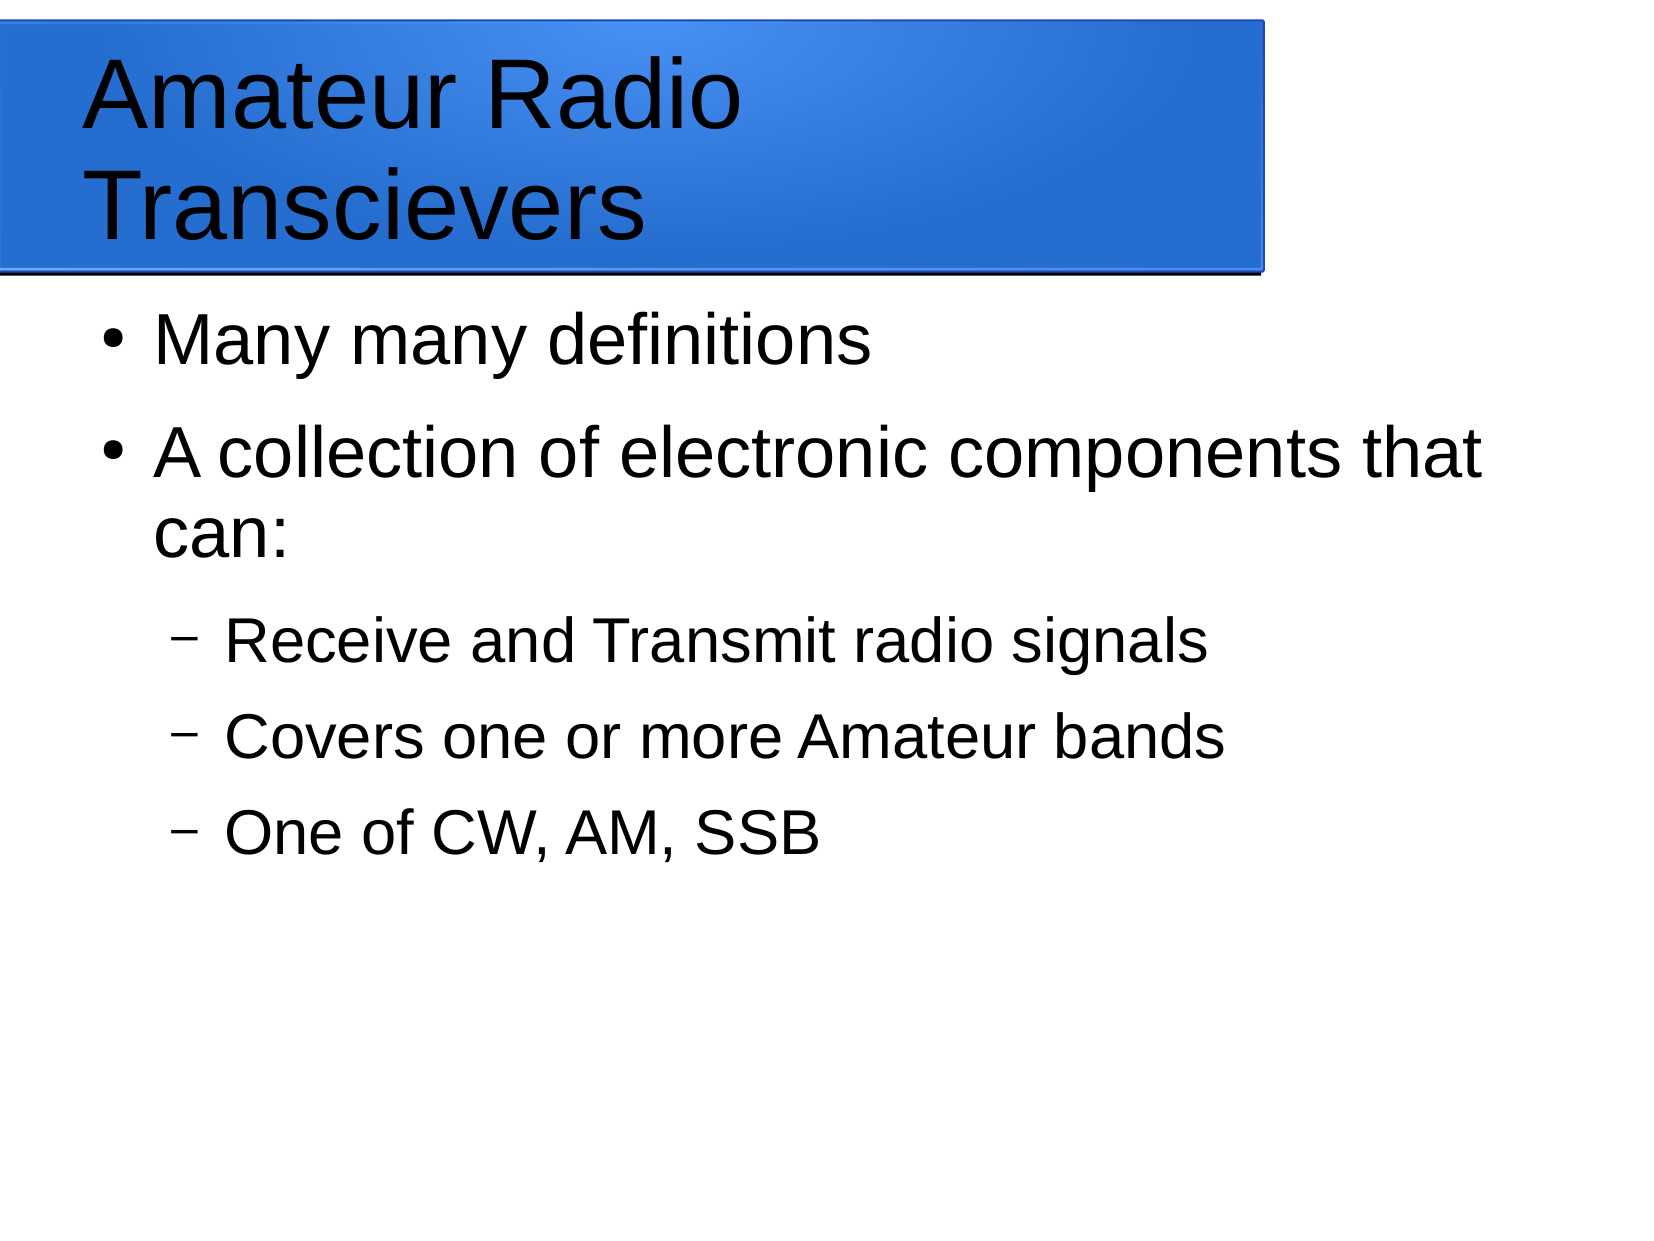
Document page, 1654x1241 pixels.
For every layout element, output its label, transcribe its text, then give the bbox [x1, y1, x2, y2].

list Many many definitions A collection of electronic components that can: Receive and Transmit radio signals Covers one or more Amateur bands One of CW, AM, SSB [82, 299, 1571, 1019]
title Amateur Radio Transcievers [82, 38, 1235, 261]
